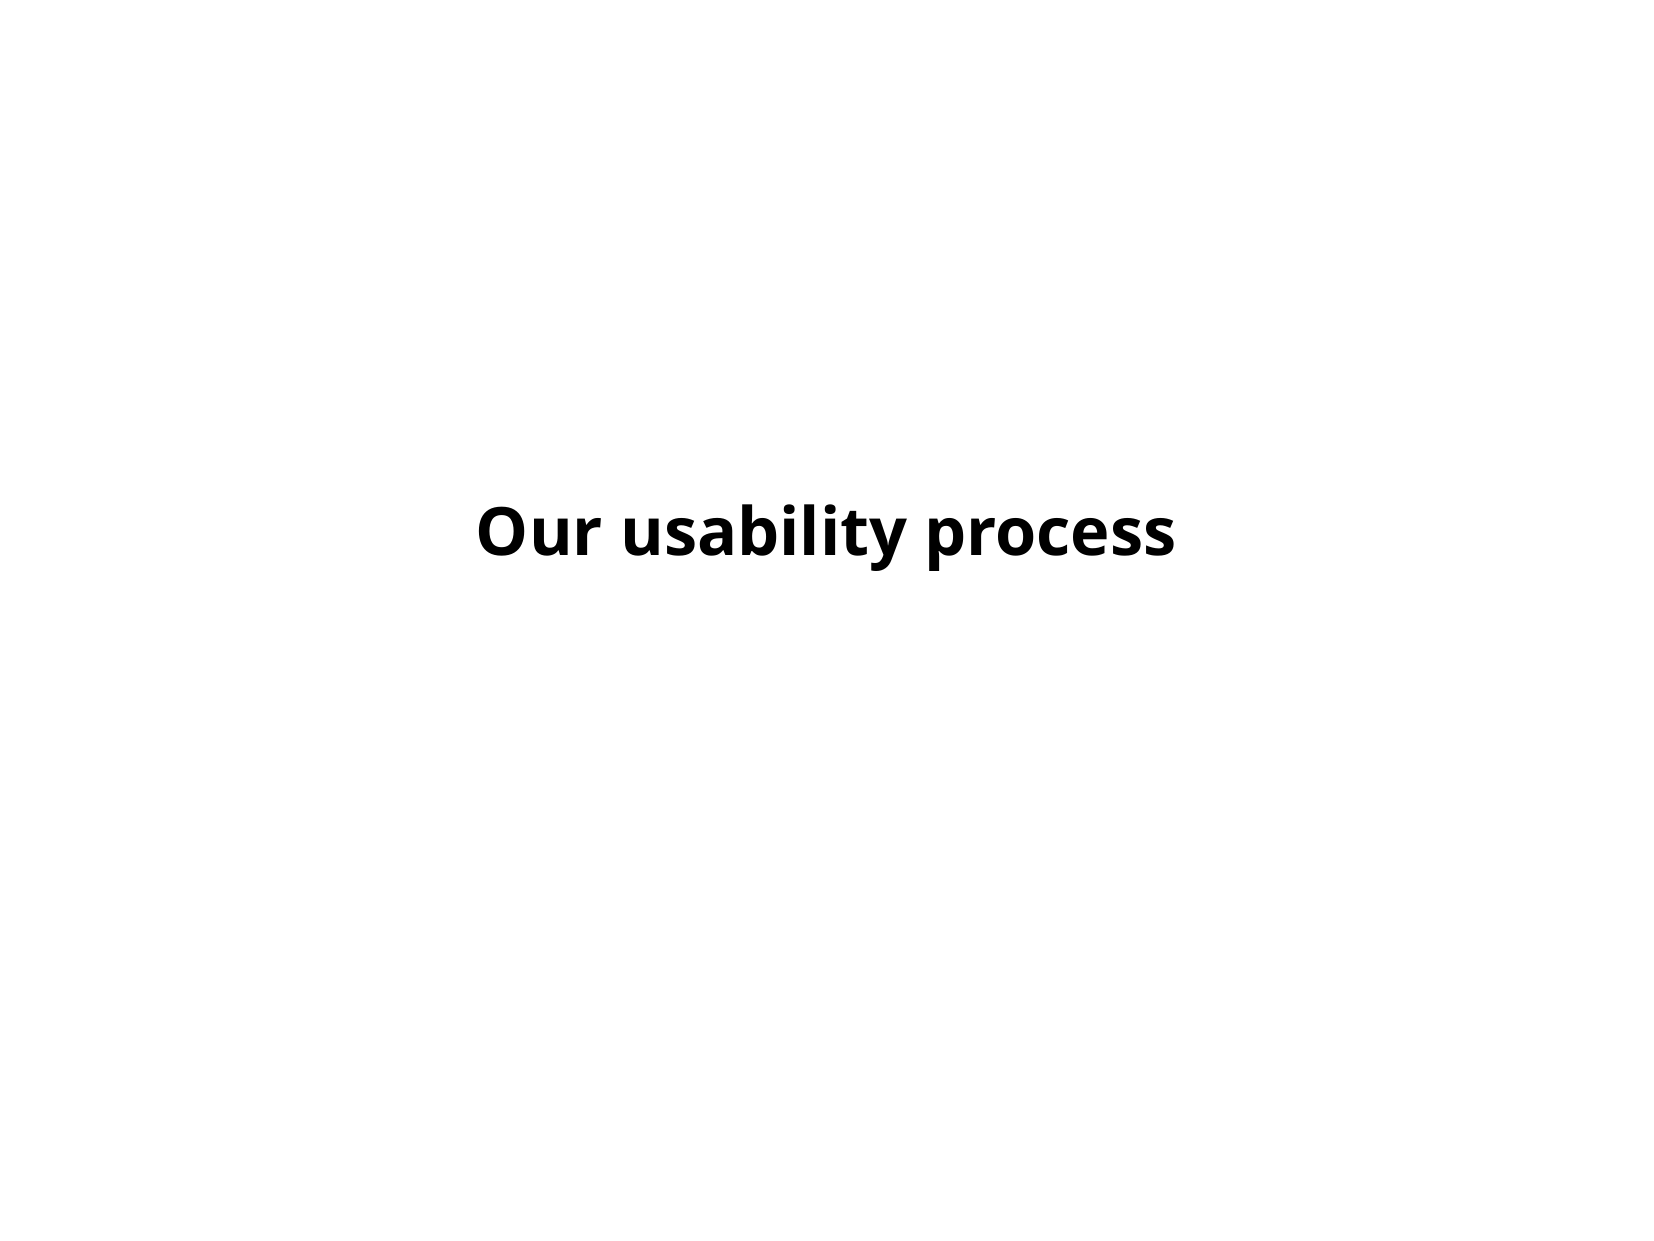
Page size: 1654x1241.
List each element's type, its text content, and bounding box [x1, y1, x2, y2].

subtitle Our usability process [82, 49, 1571, 1010]
